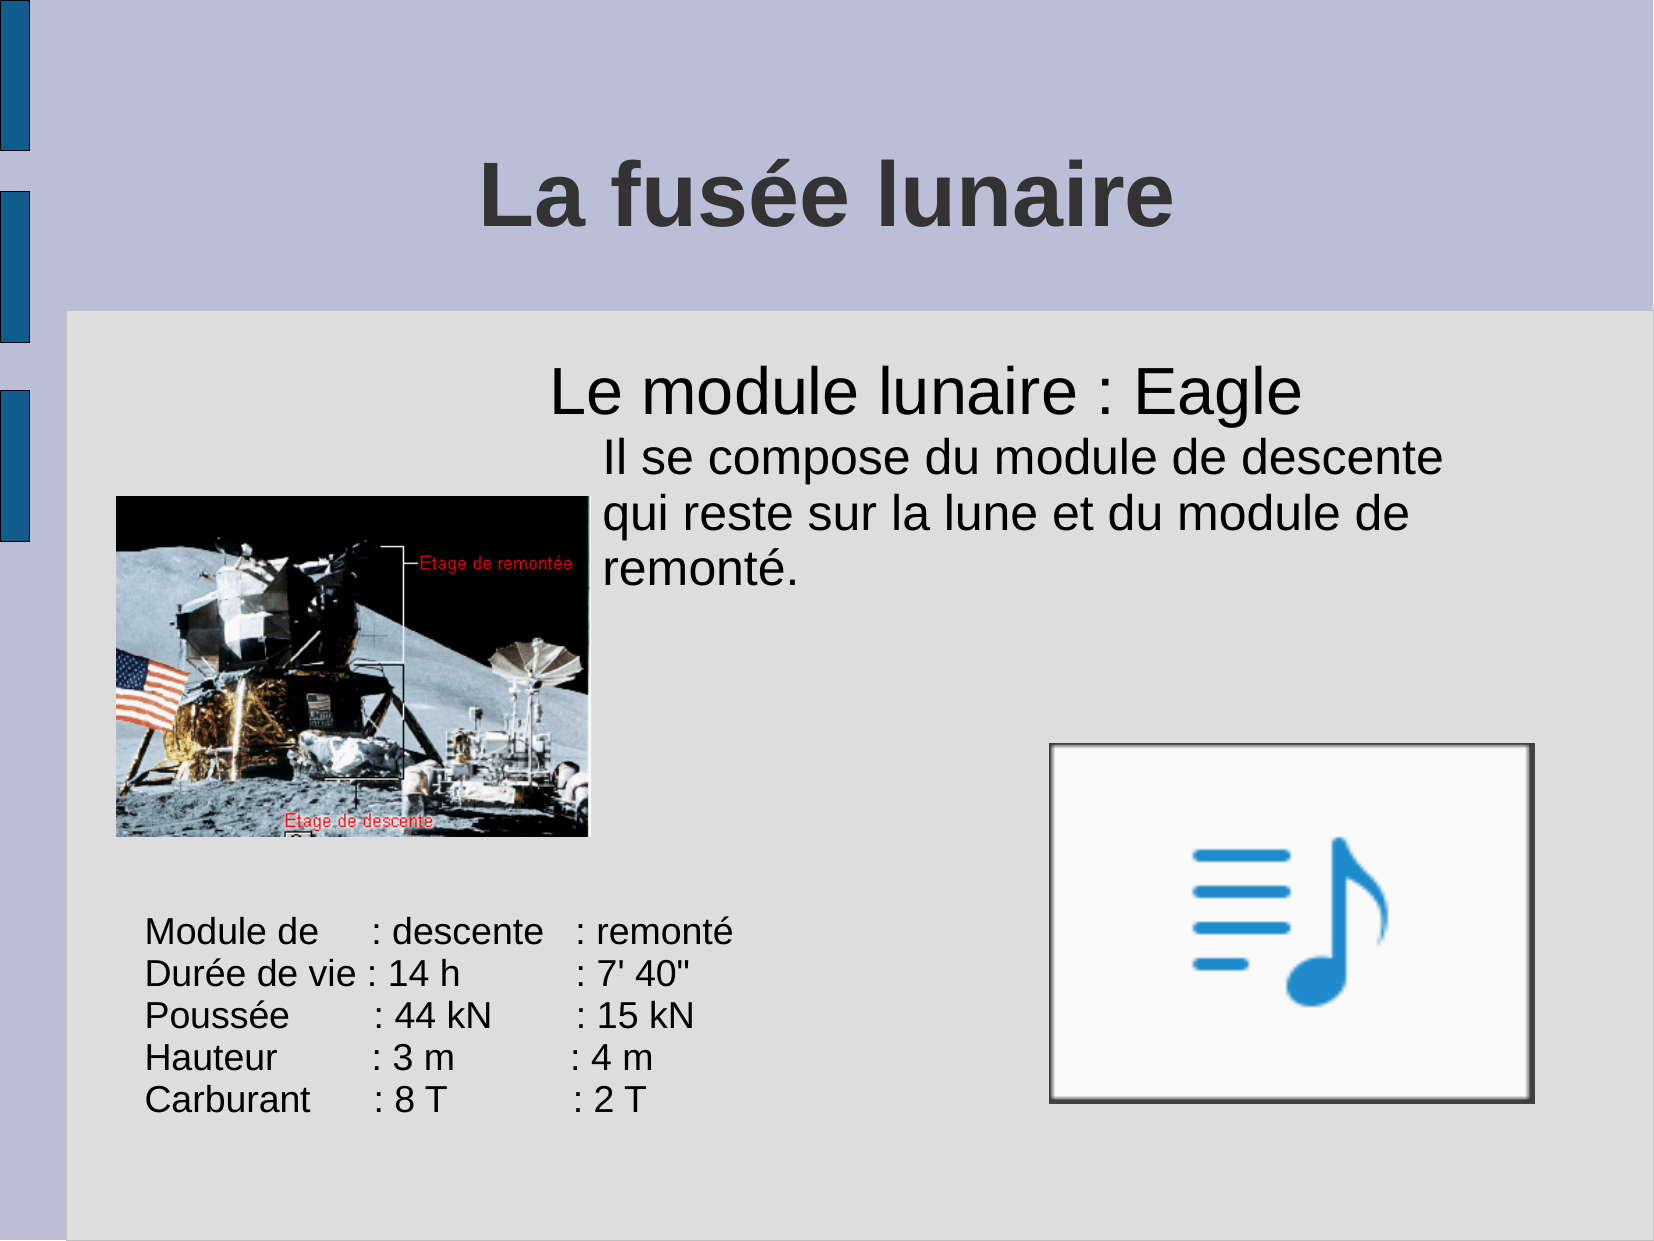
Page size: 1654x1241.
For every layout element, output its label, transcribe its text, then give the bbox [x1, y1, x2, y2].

text_box Module de : descente : remonté Durée de vie : 14 h : 7' 40" Poussée : 44 kN : 15 kN Hauteur : 3 m : 4 m Carburant : 8 T : 2 T [129, 902, 815, 1170]
title La fusée lunaire [121, 91, 1534, 299]
text_box [1047, 741, 1536, 1105]
picture [116, 496, 591, 837]
list Le module lunaire : Eagle Il se compose du module de descente qui reste sur la lune et du module de remonté. [531, 354, 1517, 597]
